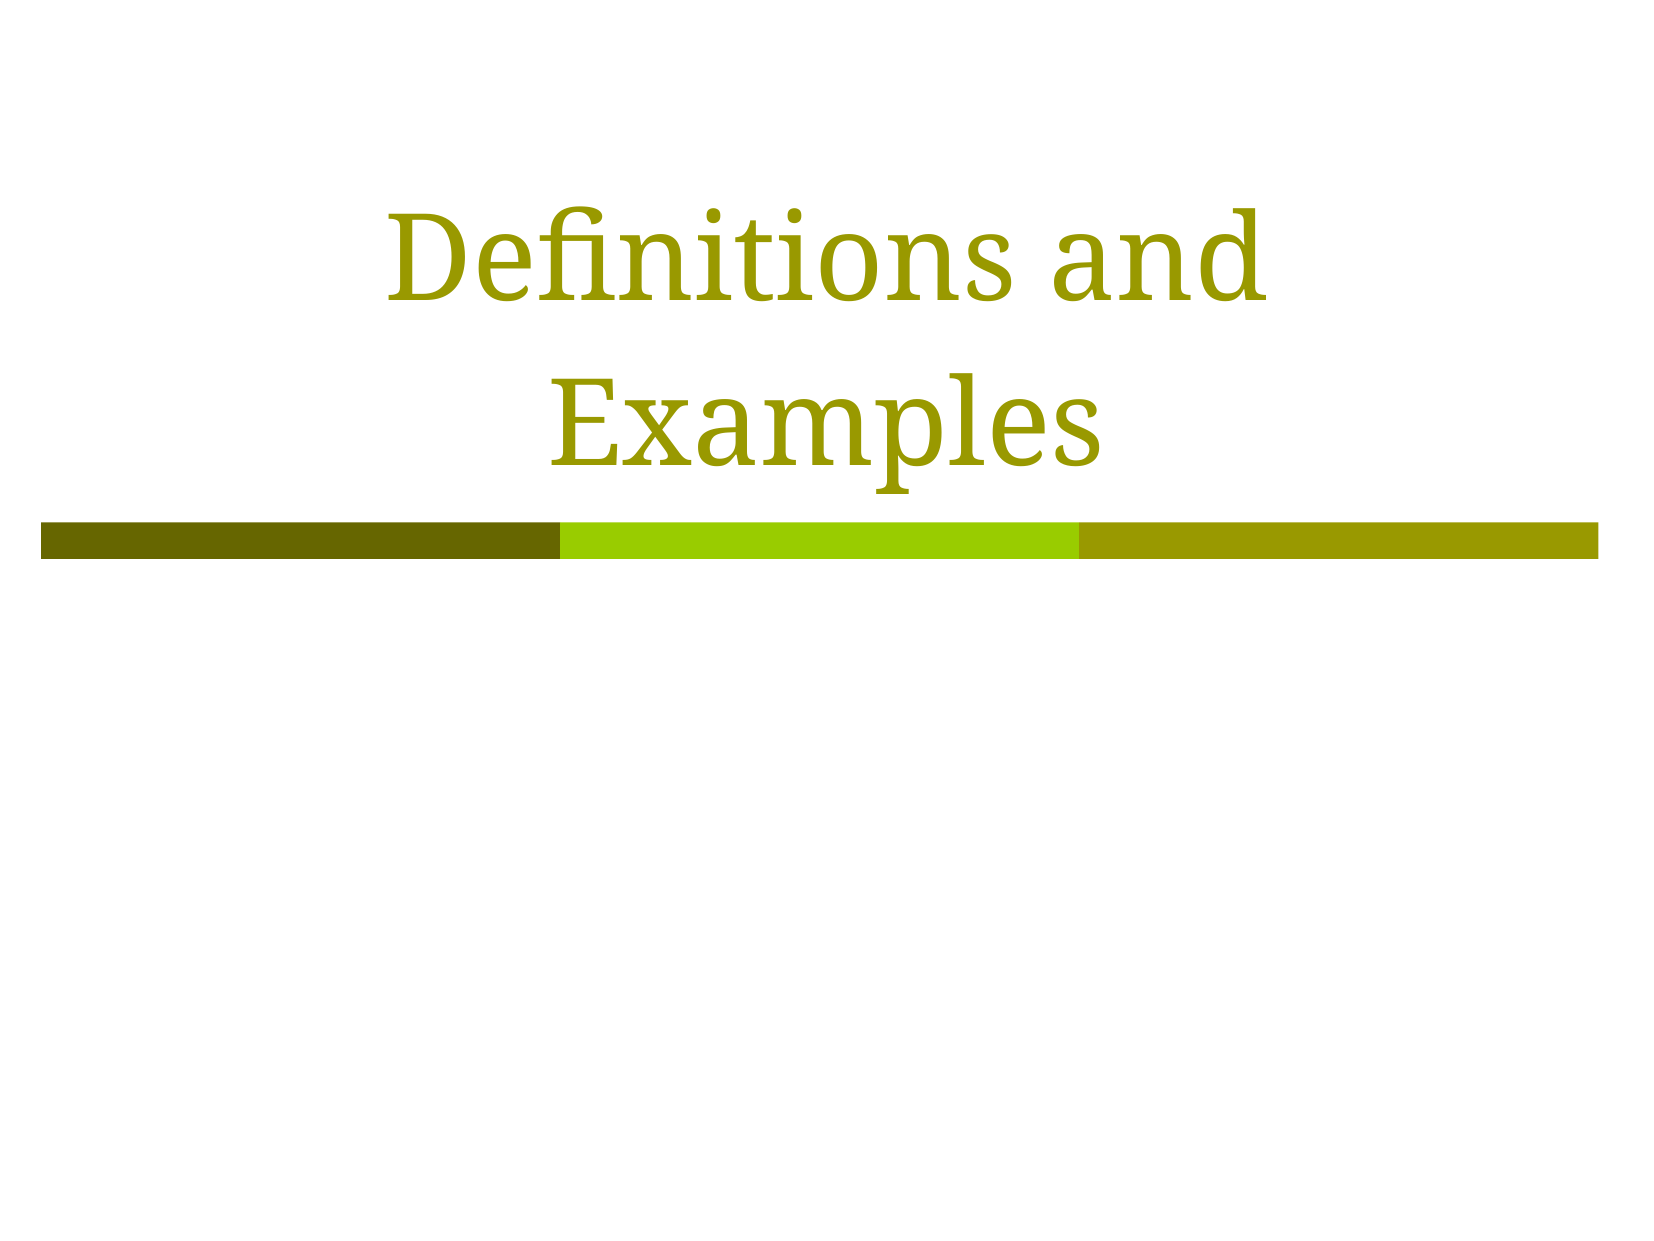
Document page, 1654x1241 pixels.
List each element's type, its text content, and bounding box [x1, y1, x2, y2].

title Definitions and Examples [123, 123, 1530, 509]
